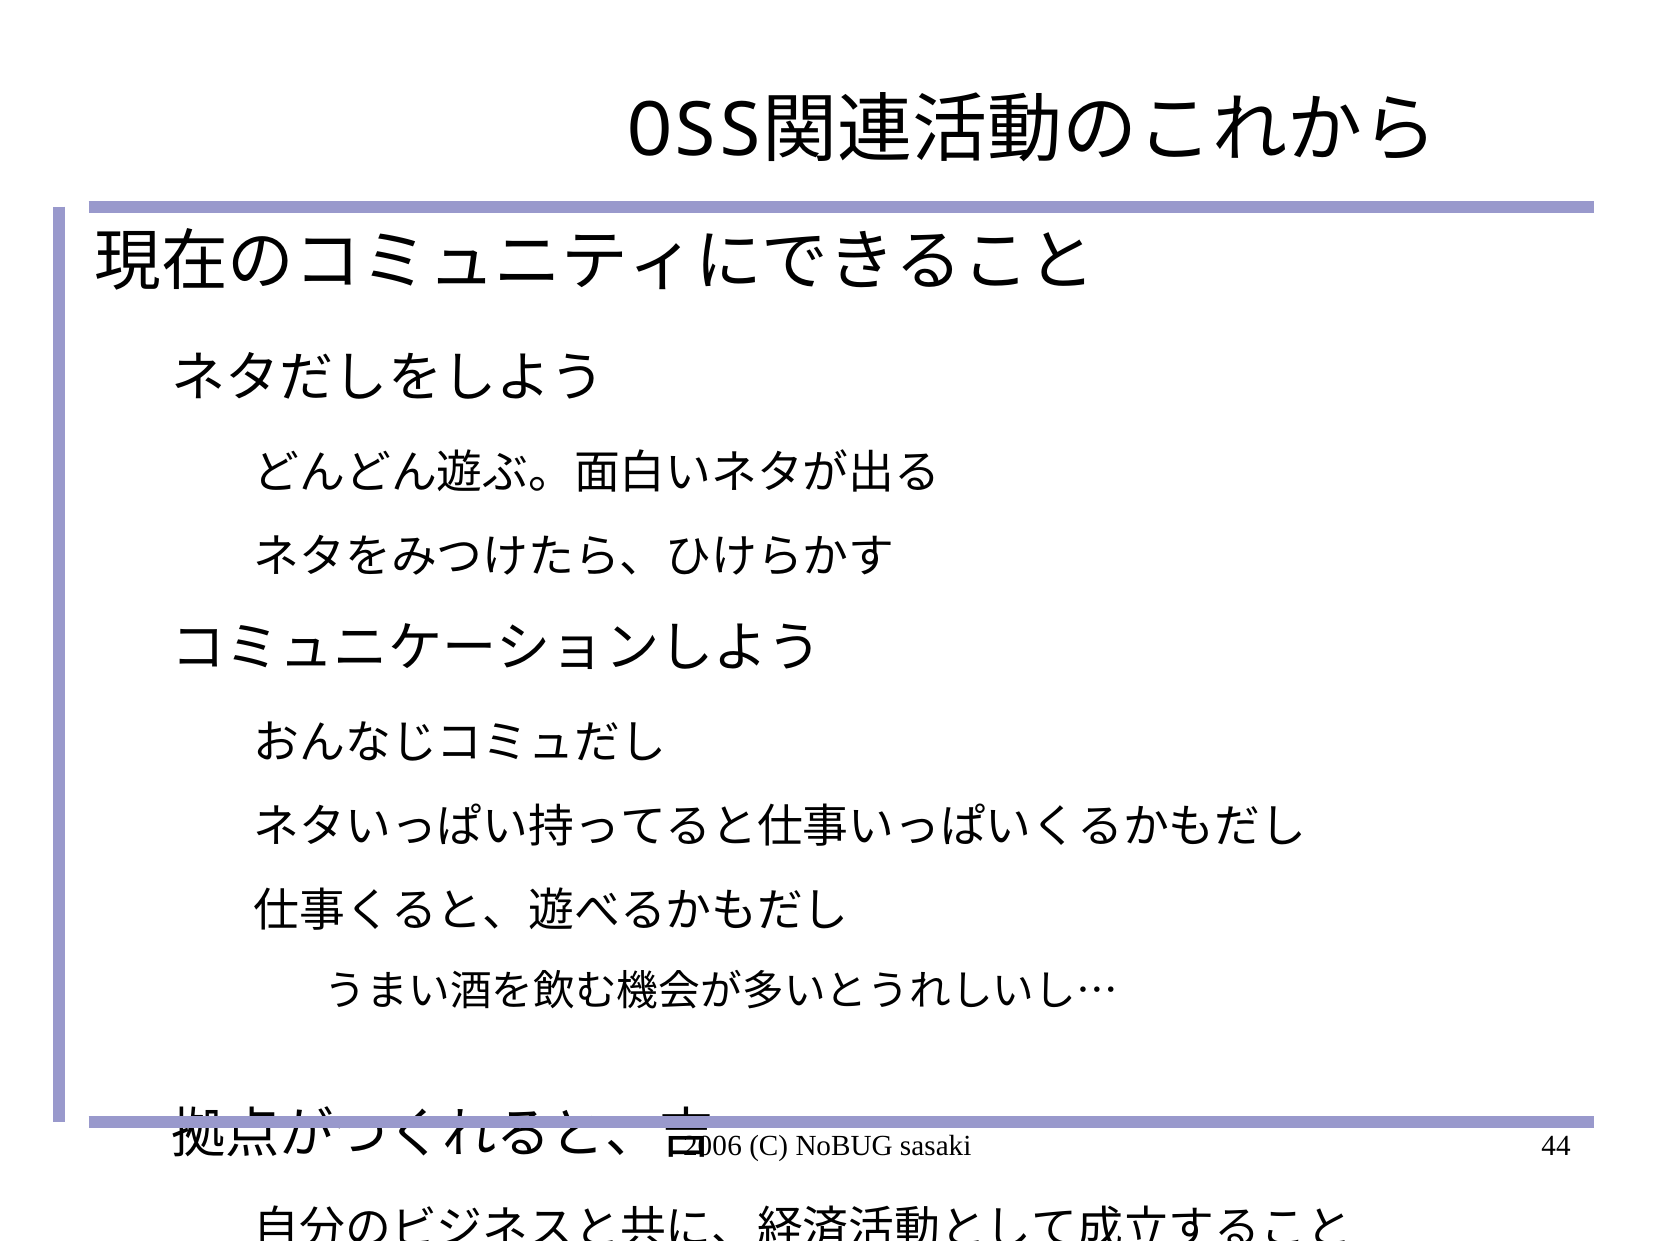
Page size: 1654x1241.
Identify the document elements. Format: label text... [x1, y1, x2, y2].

list 現在のコミュニティにできること ネタだしをしよう どんどん遊ぶ。面白いネタが出る ネタをみつけたら、ひけらかす コミュニケーションしよう おんなじコミュだし ネタいっぱい持ってると仕事いっぱいくるかもだし 仕事くると、遊べるかもだし うまい酒を飲む機会が多いとうれしいし… 拠点がつくれると、吉 自分のビジネスと共に、経済活動として成立すること 吉、であって、こだわらなくてもいい [76, 206, 1565, 1123]
title OSS関連活動のこれから [501, 59, 1563, 187]
